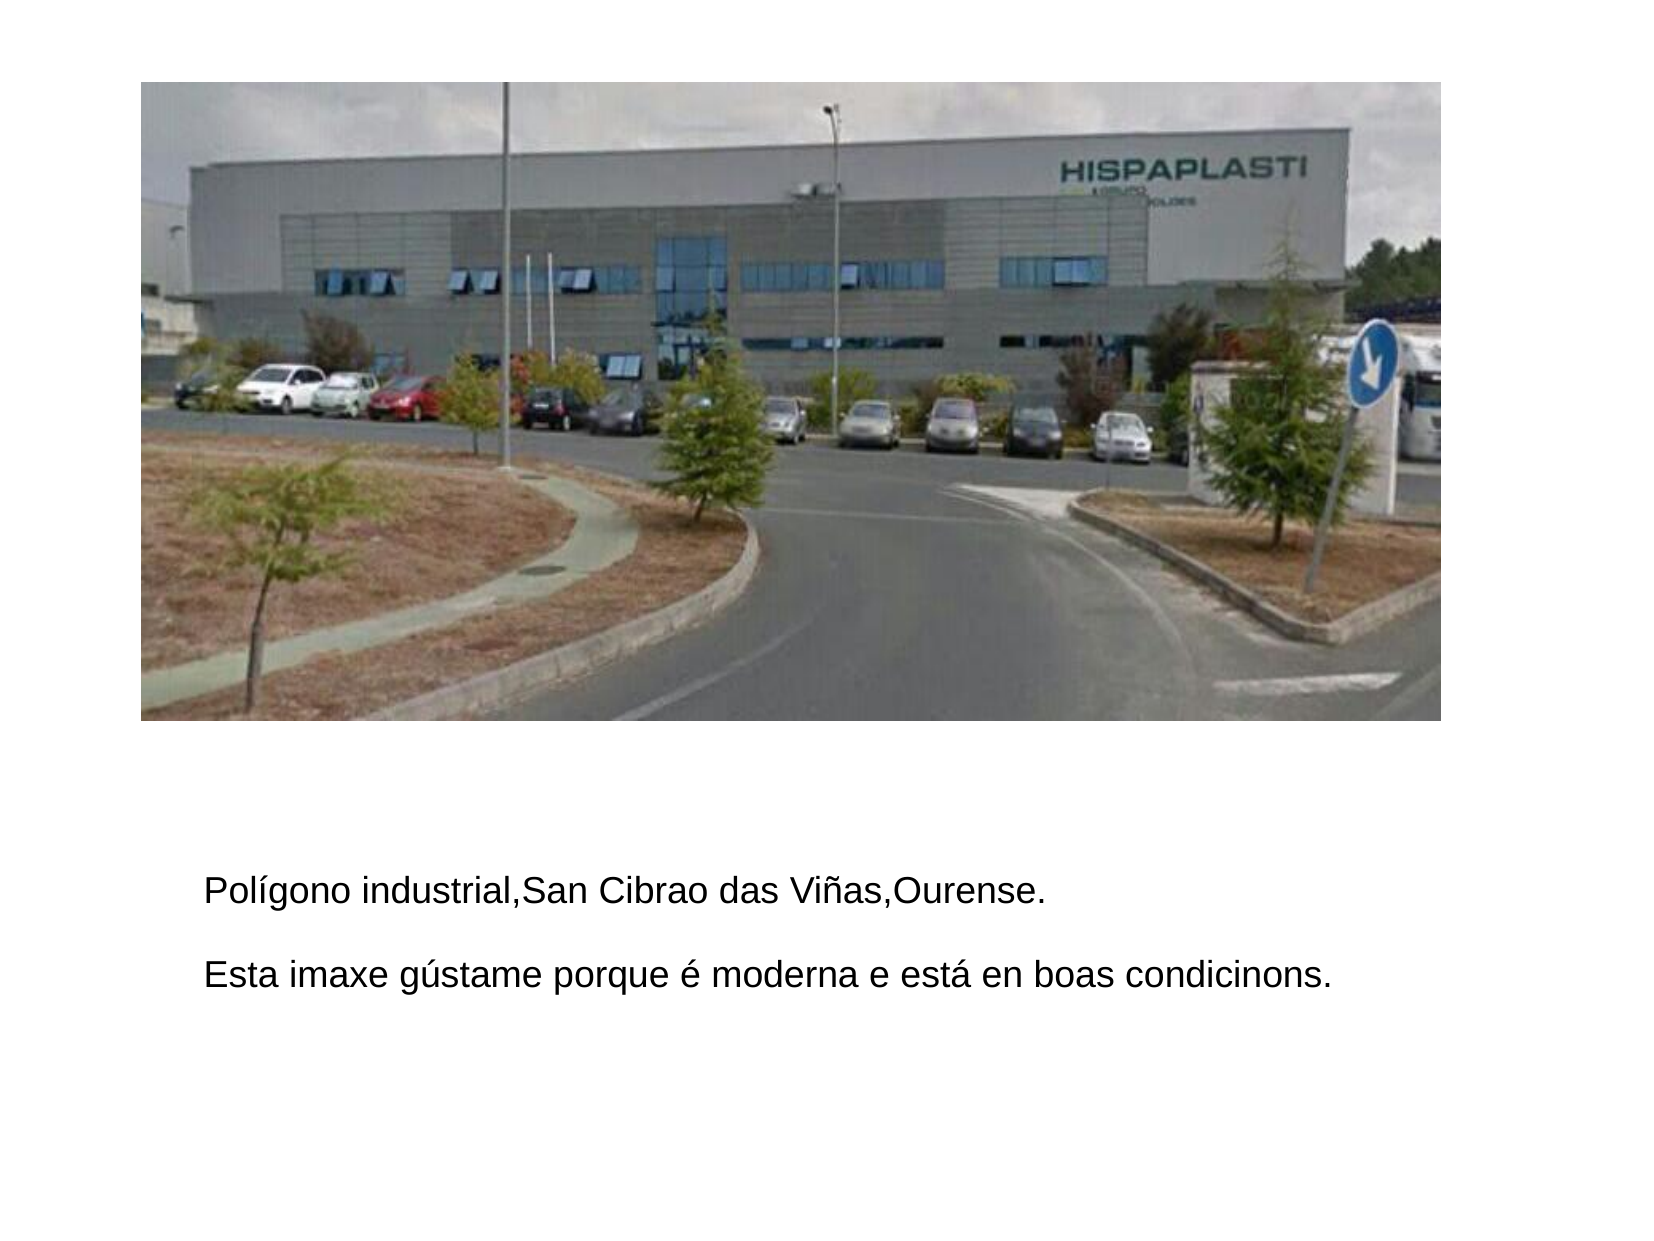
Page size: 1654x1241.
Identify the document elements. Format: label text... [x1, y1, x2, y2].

picture [141, 82, 1441, 721]
text_box Polígono industrial,San Cibrao das Viñas,Ourense. Esta imaxe gústame porque é moderna e está en boas condicinons. [188, 862, 1348, 1004]
